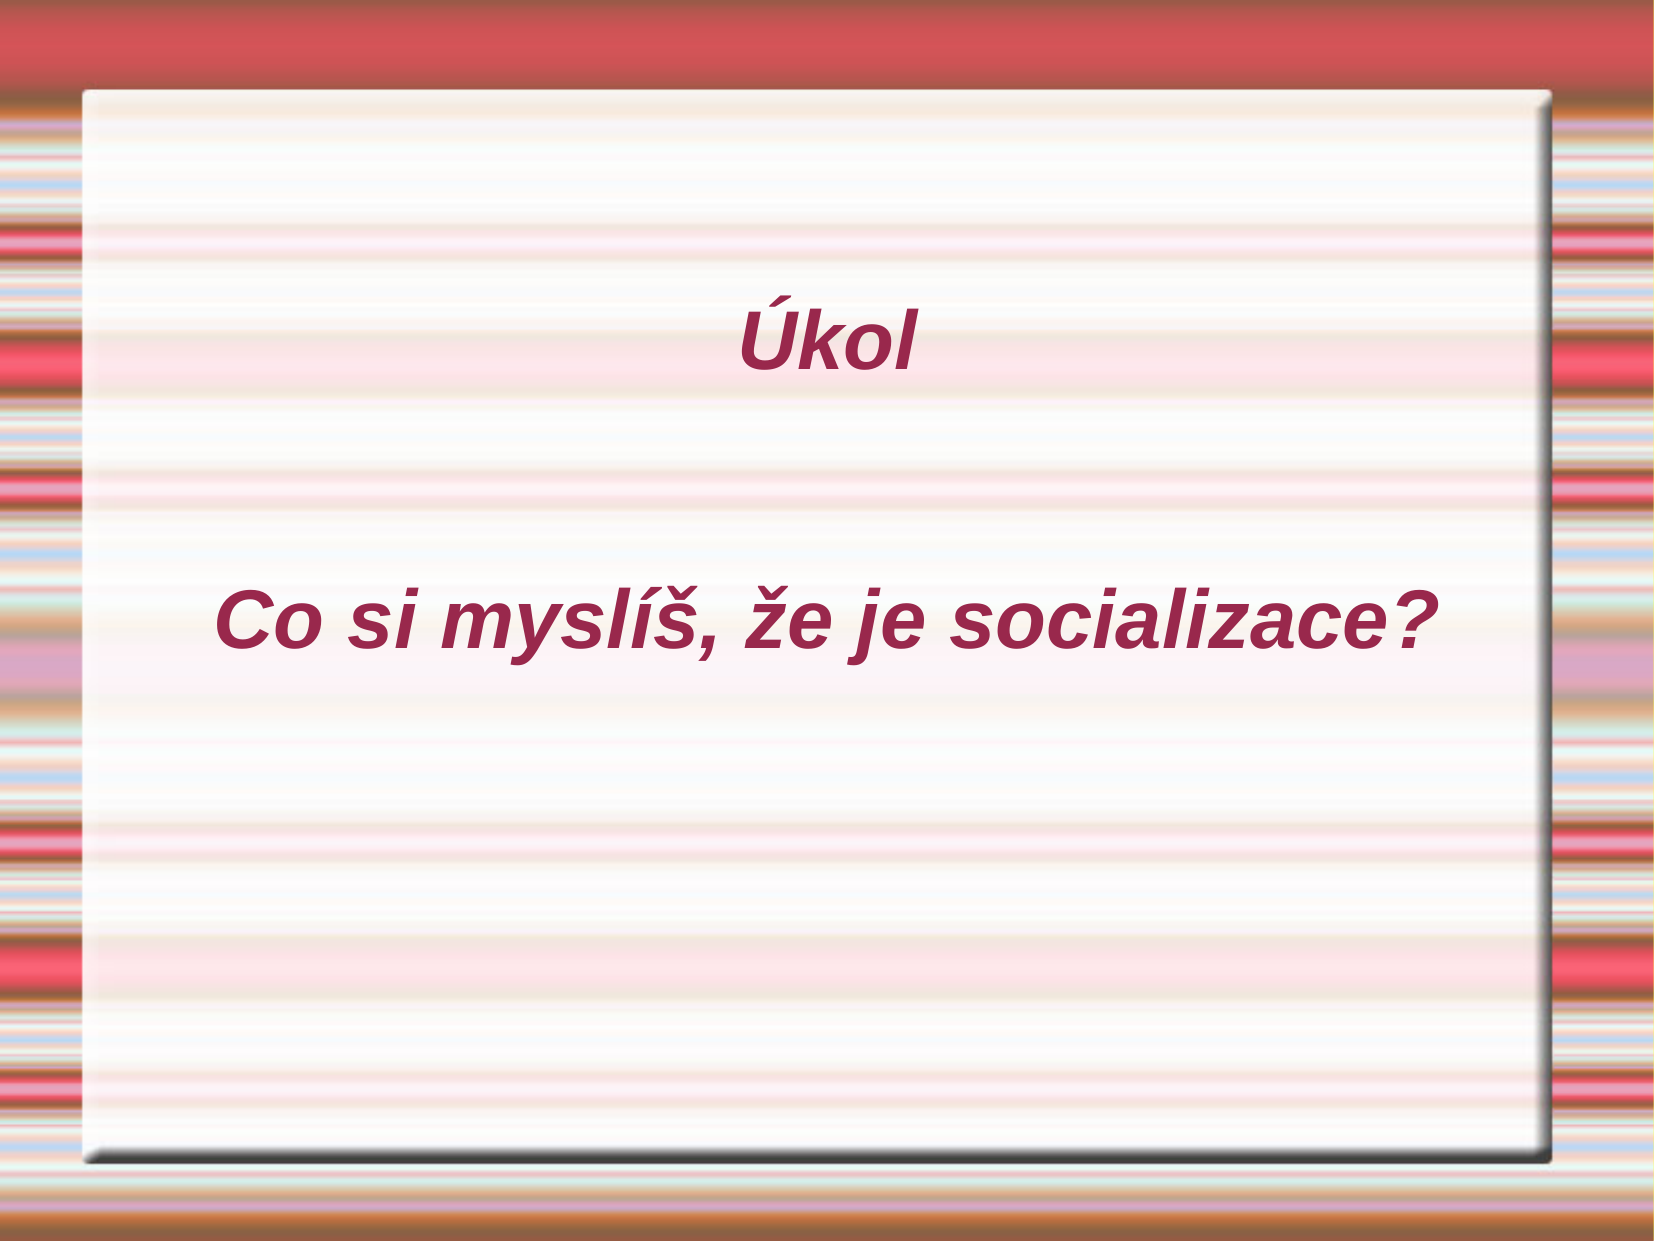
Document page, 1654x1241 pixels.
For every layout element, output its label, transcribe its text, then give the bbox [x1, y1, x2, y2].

title Úkol Co si myslíš, že je socializace? [121, 50, 1534, 913]
